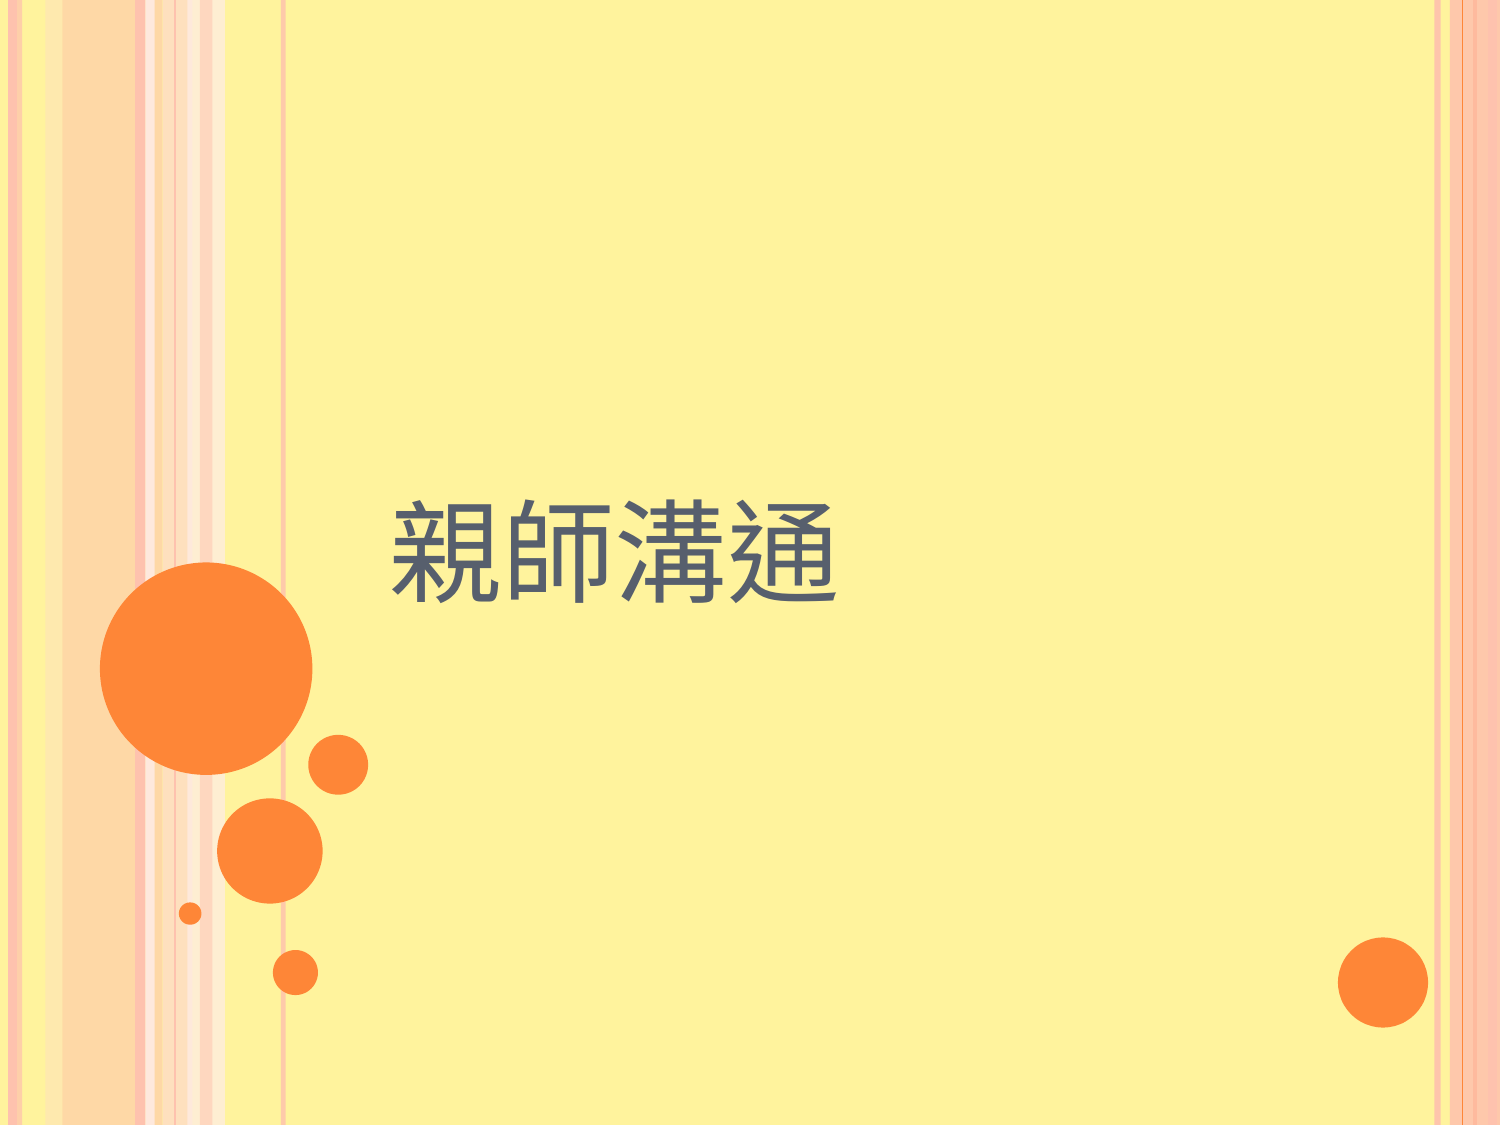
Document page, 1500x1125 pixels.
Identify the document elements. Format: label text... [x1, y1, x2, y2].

title 親師溝通 [375, 474, 1388, 812]
